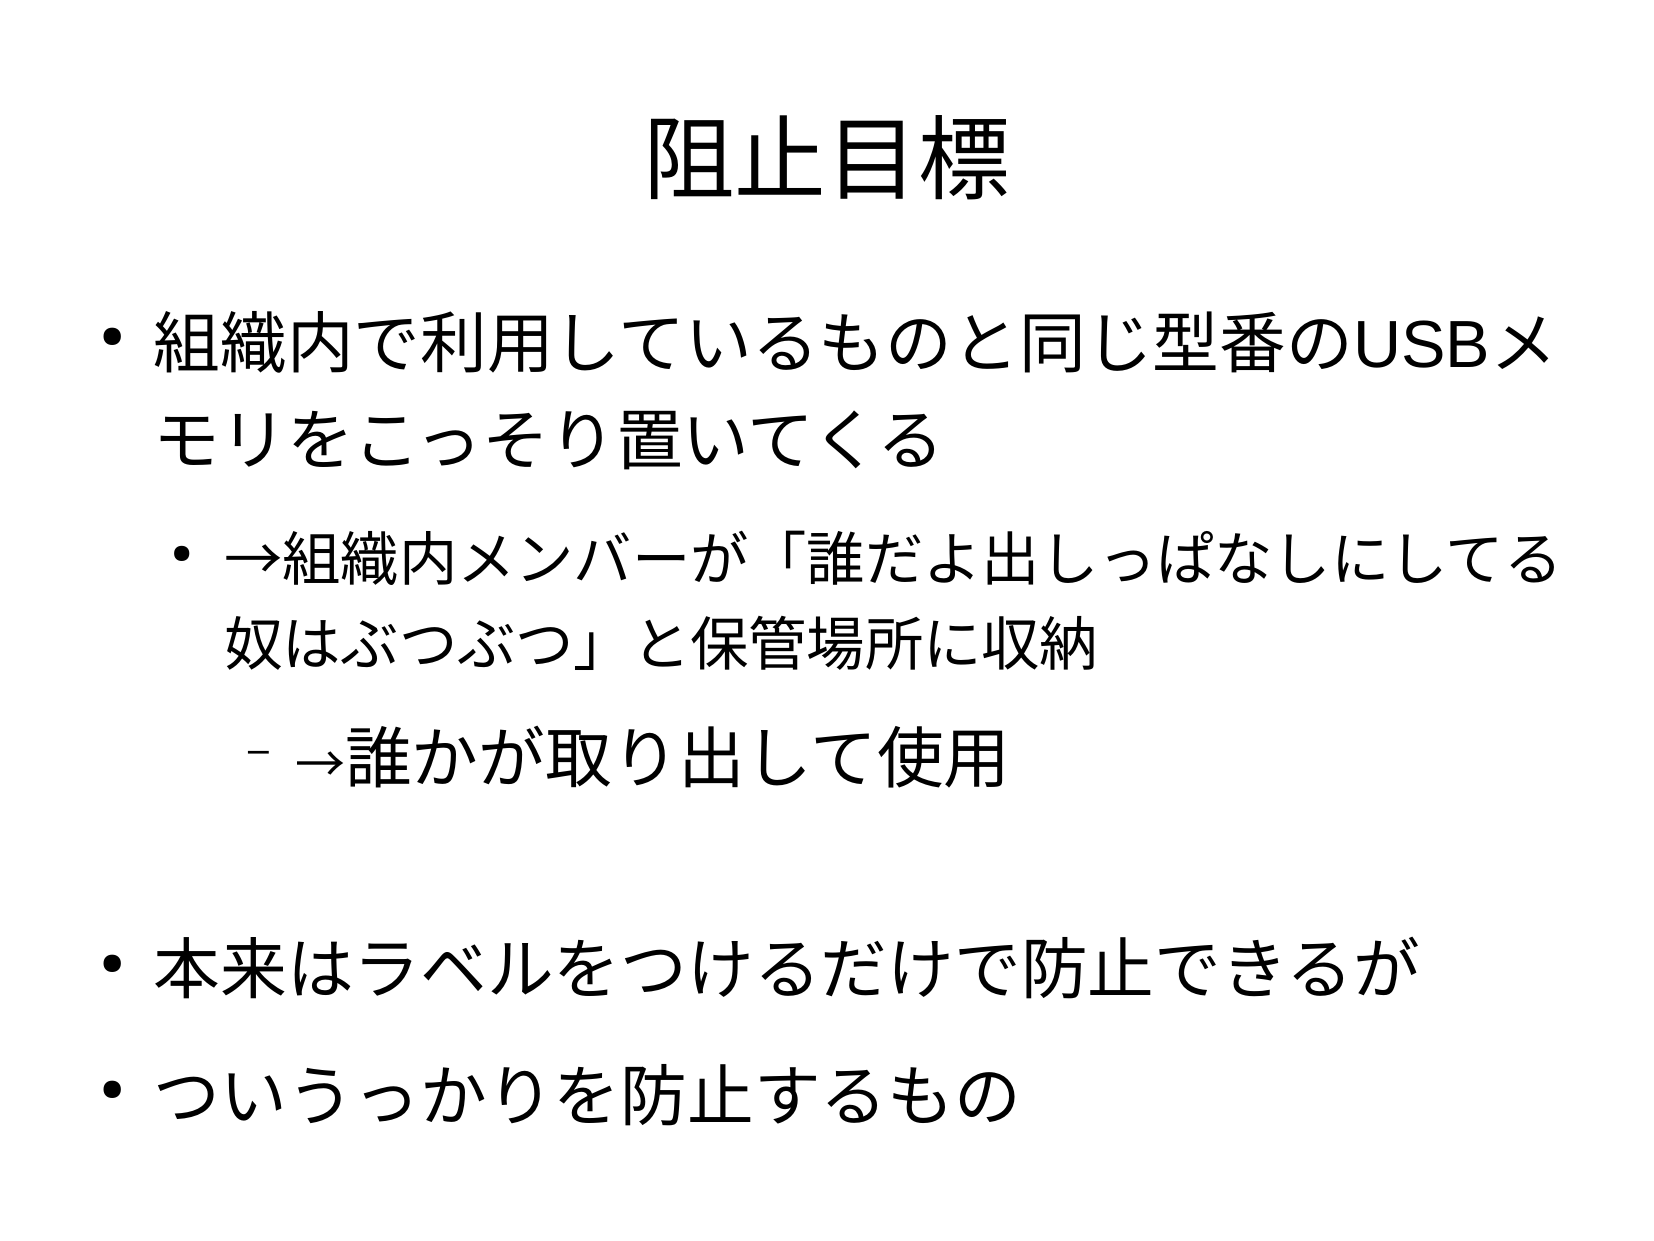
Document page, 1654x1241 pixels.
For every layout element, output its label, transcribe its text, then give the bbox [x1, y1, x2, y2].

list 組織内で利用しているものと同じ型番のUSBメモリをこっそり置いてくる →組織内メンバーが「誰だよ出しっぱなしにしてる奴はぶつぶつ」と保管場所に収納 →誰かが取り出して使用 本来はラベルをつけるだけで防止できるが ついうっかりを防止するもの [82, 290, 1571, 1094]
title 阻止目標 [82, 56, 1571, 250]
